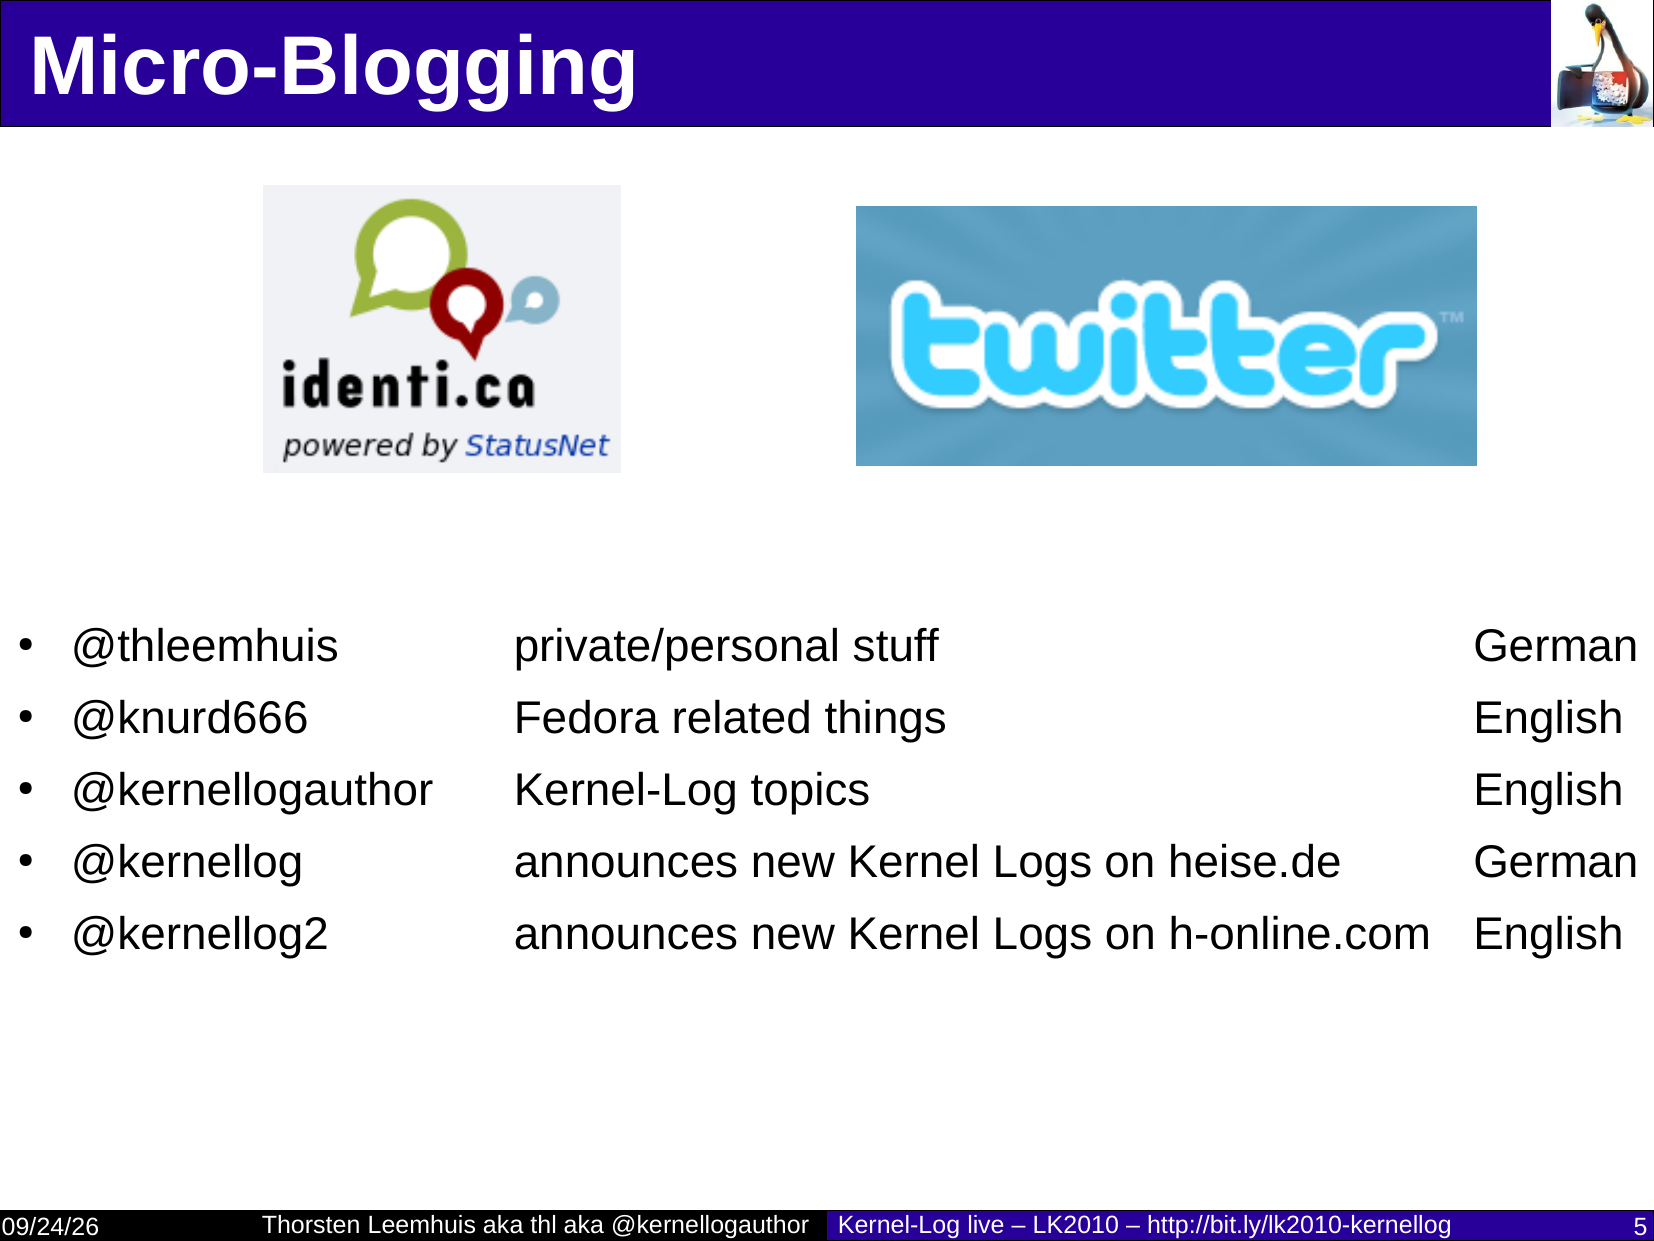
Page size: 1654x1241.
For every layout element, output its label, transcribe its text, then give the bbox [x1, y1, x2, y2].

picture [263, 185, 621, 473]
picture [1551, 0, 1653, 127]
list @thleemhuis private/personal stuff German @knurd666 Fedora related things English @kernellogauthor Kernel-Log topics English @kernellog announces new Kernel Logs on heise.de German @kernellog2 announces new Kernel Logs on h-online.com English [0, 620, 1645, 1167]
picture [856, 206, 1477, 466]
title Micro-Blogging [29, 19, 1535, 113]
